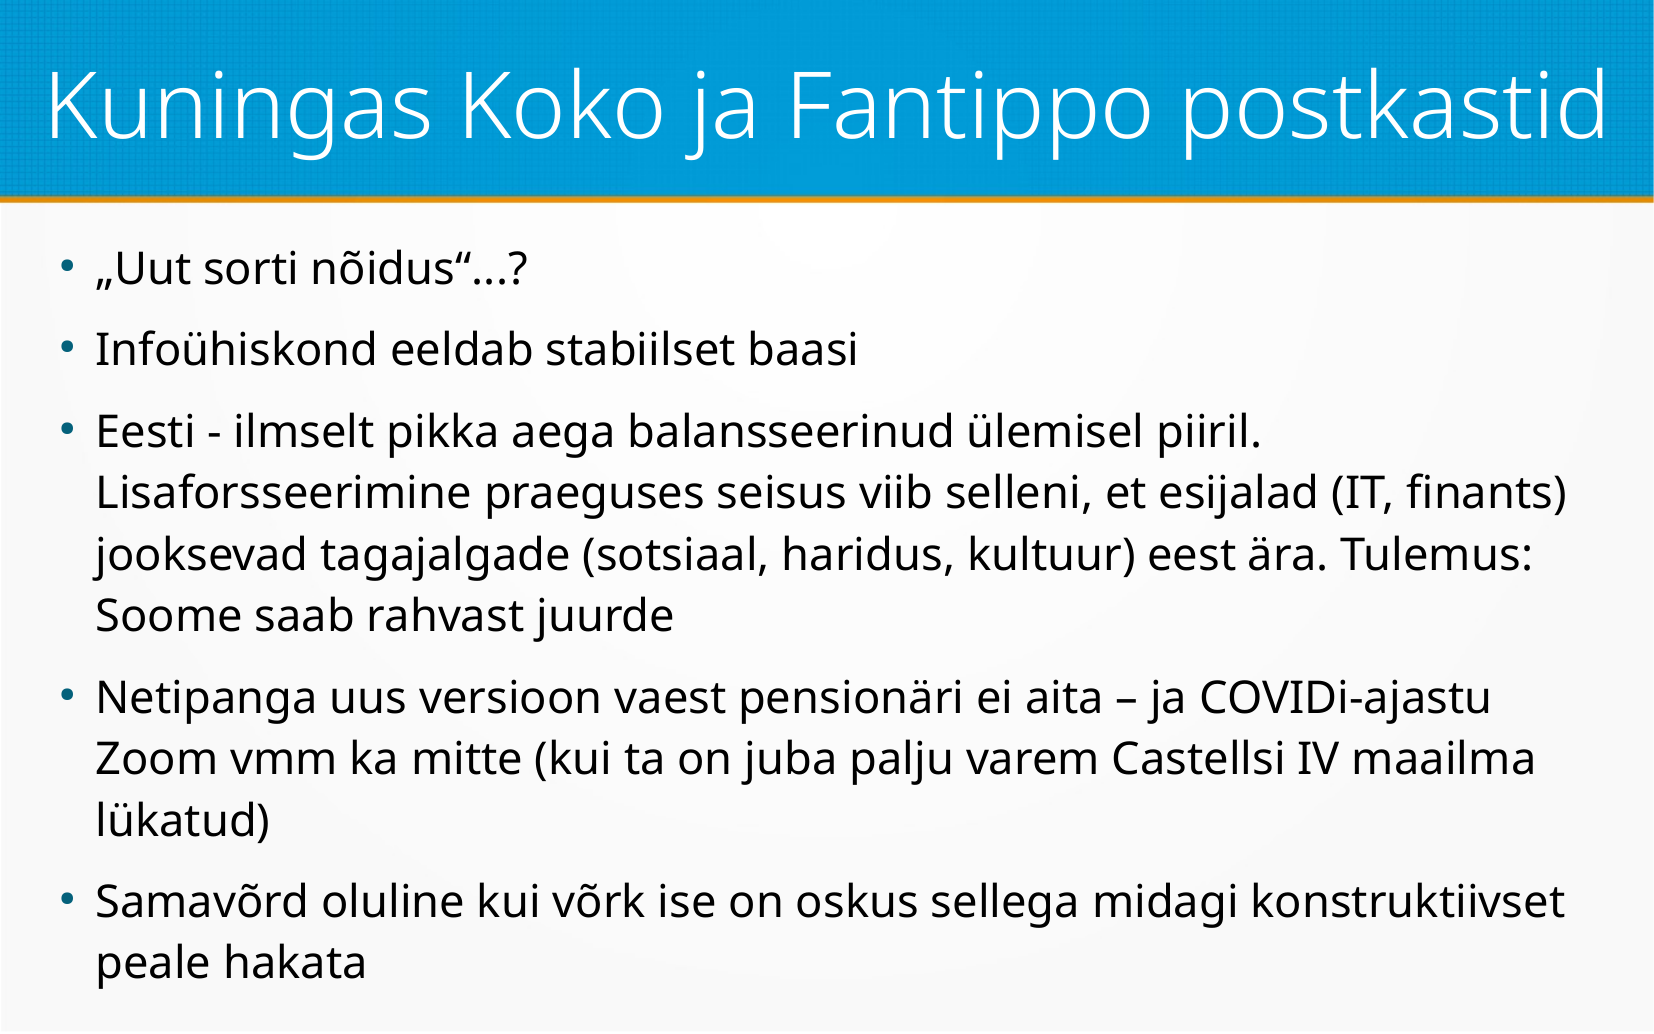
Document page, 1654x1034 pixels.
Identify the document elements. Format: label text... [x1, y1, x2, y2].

picture [0, 195, 1654, 1034]
list „Uut sorti nõidus“...? Infoühiskond eeldab stabiilset baasi Eesti - ilmselt pikka aega balansseerinud ülemisel piiril. Lisaforsseerimine praeguses seisus viib selleni, et esijalad (IT, finants) jooksevad tagajalgade (sotsiaal, haridus, kultuur) eest ära. Tulemus: Soome saab rahvast juurde Netipanga uus versioon vaest pensionäri ei aita – ja COVIDi-ajastu Zoom vmm ka mitte (kui ta on juba palju varem Castellsi IV maailma lükatud) Samavõrd oluline kui võrk ise on oskus sellega midagi konstruktiivset peale hakata [47, 236, 1607, 1002]
title Kuningas Koko ja Fantippo postkastid [43, 0, 1619, 166]
